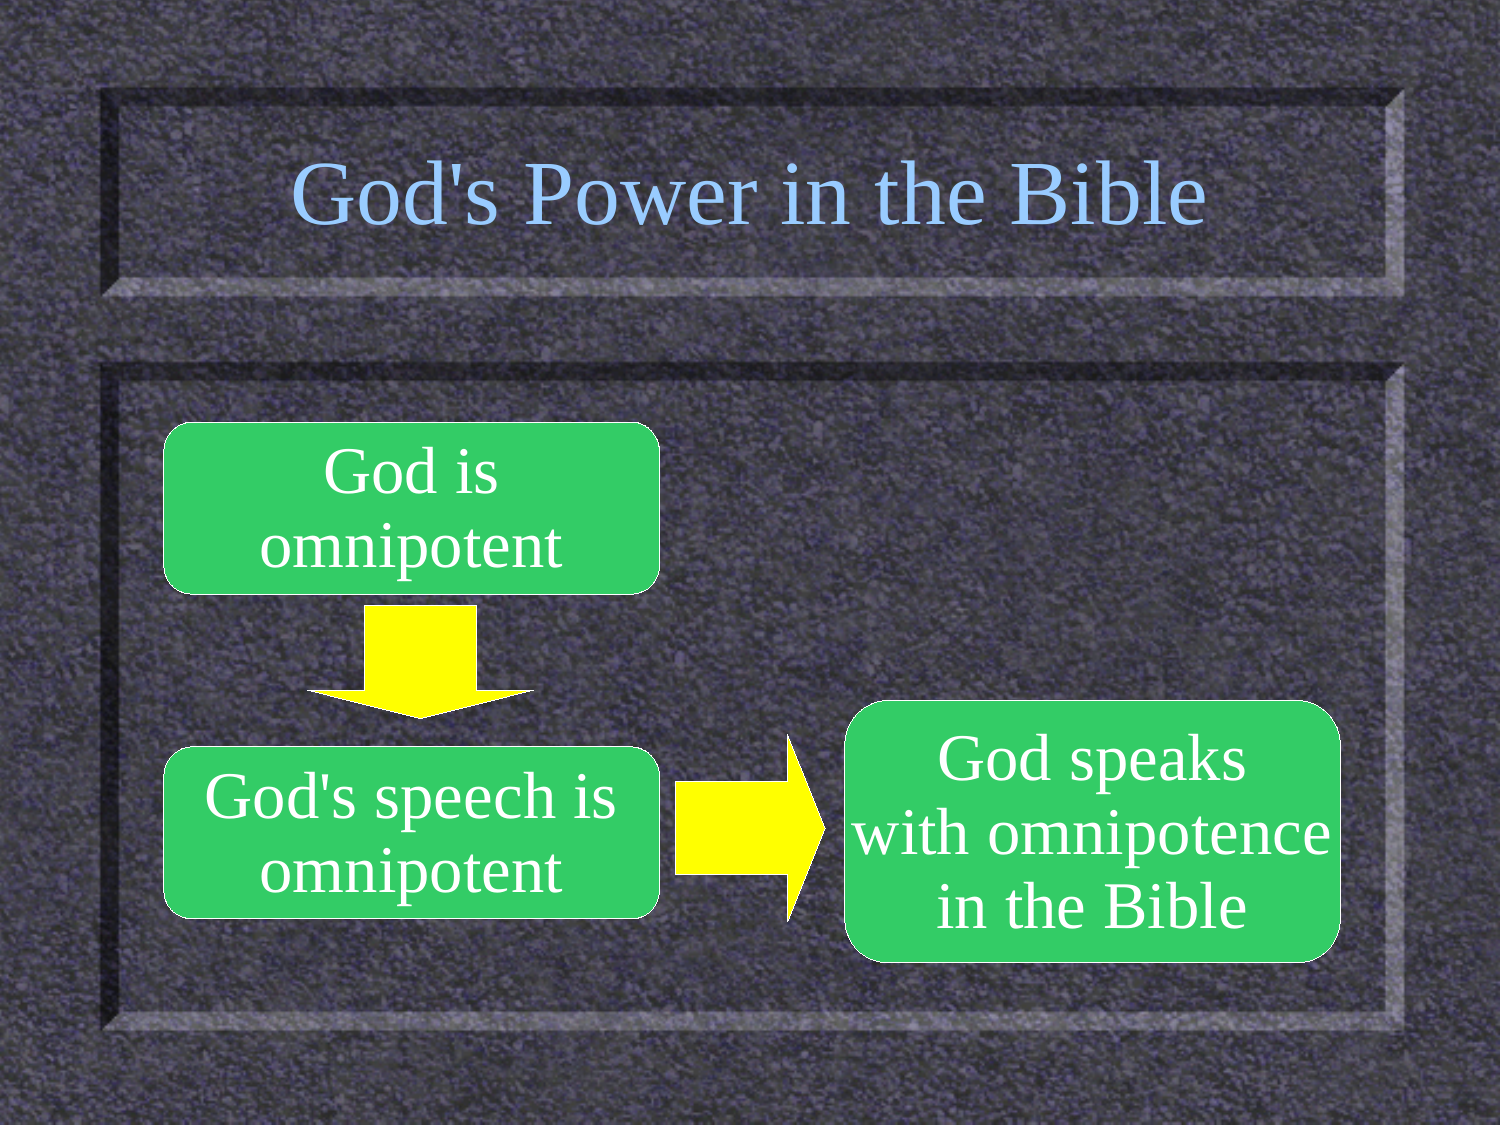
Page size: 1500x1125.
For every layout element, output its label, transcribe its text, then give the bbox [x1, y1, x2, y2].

text_box [307, 605, 534, 719]
text_box God's speech is omnipotent [163, 746, 660, 919]
text_box [675, 734, 826, 922]
text_box God is omnipotent [163, 422, 660, 595]
text_box God speaks with omnipotence in the Bible [844, 700, 1341, 963]
title God's Power in the Bible [150, 76, 1351, 312]
picture [0, 0, 1500, 1125]
